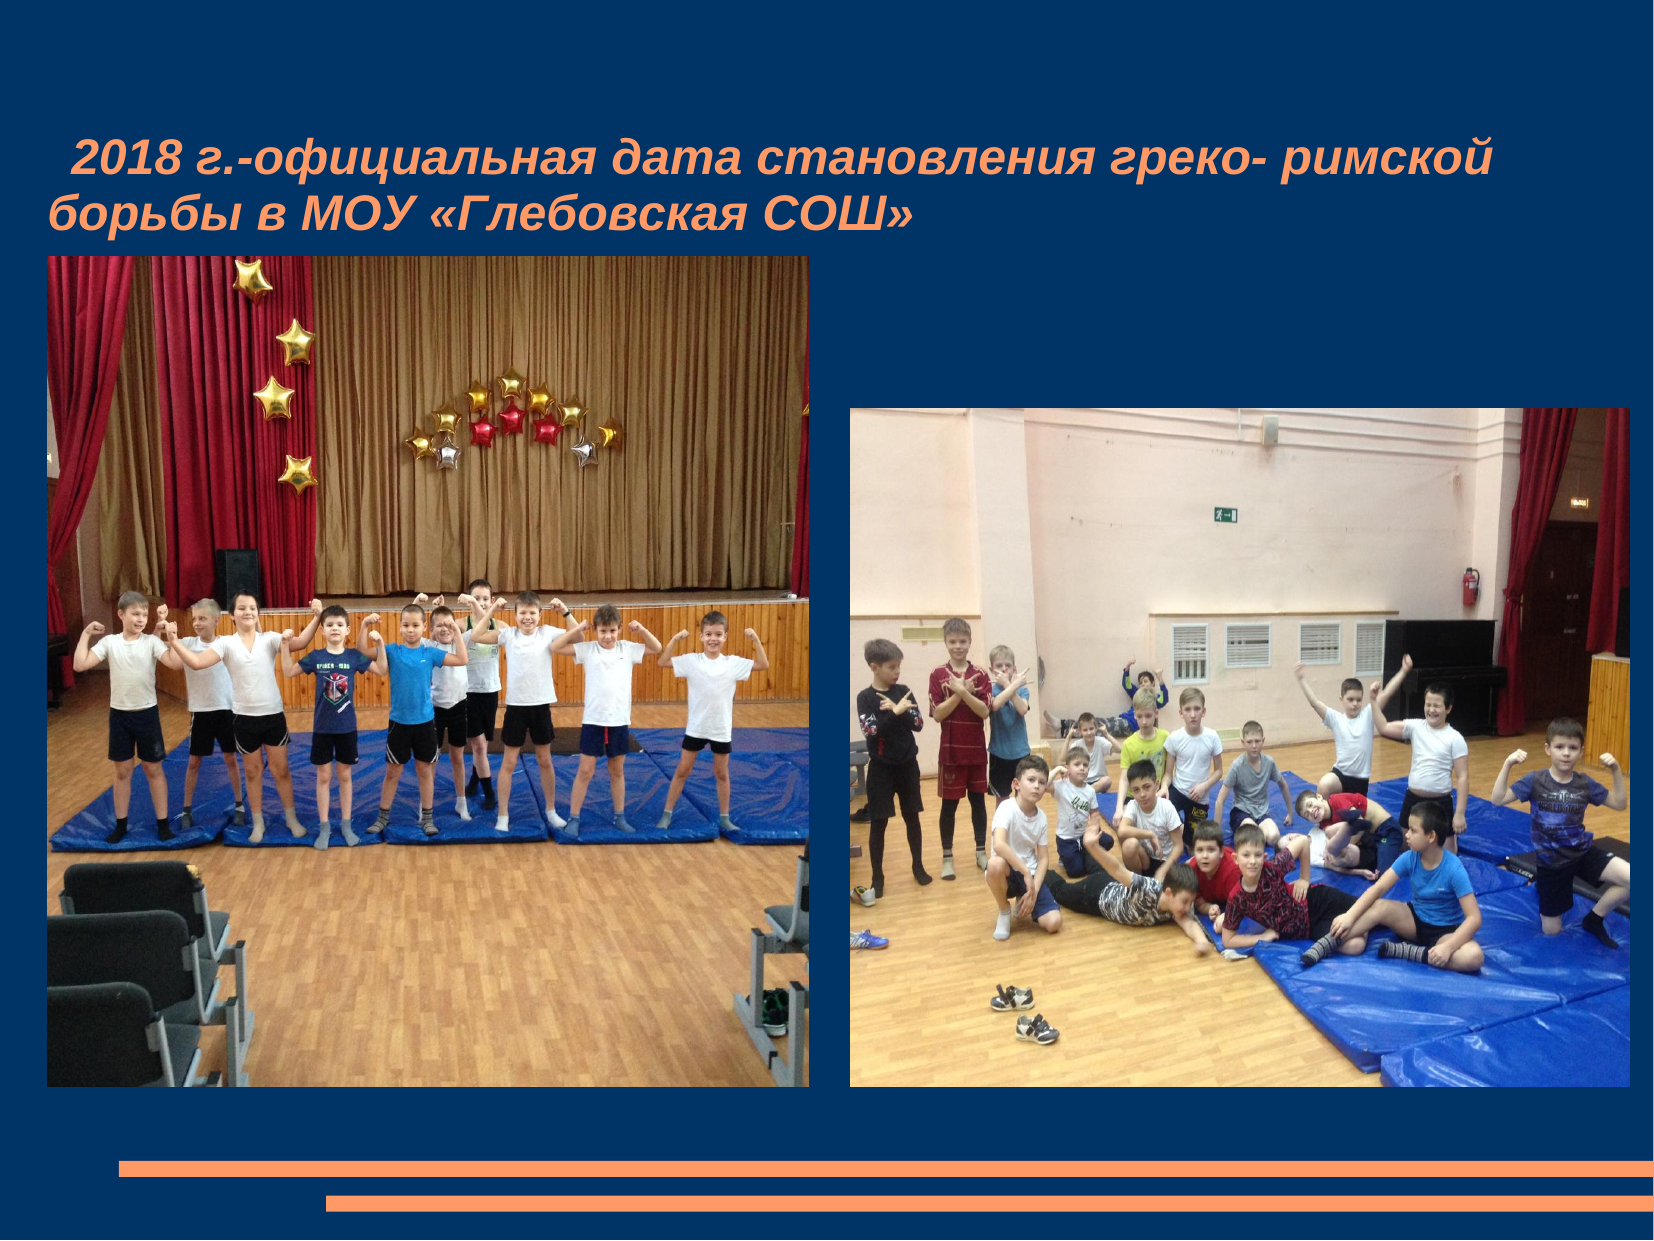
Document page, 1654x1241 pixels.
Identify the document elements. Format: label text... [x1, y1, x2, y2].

picture [850, 408, 1630, 1087]
picture [47, 256, 809, 1087]
title 2018 г.-официальная дата становления греко- римской борьбы в МОУ «Глебовская СОШ» [47, 0, 1571, 390]
